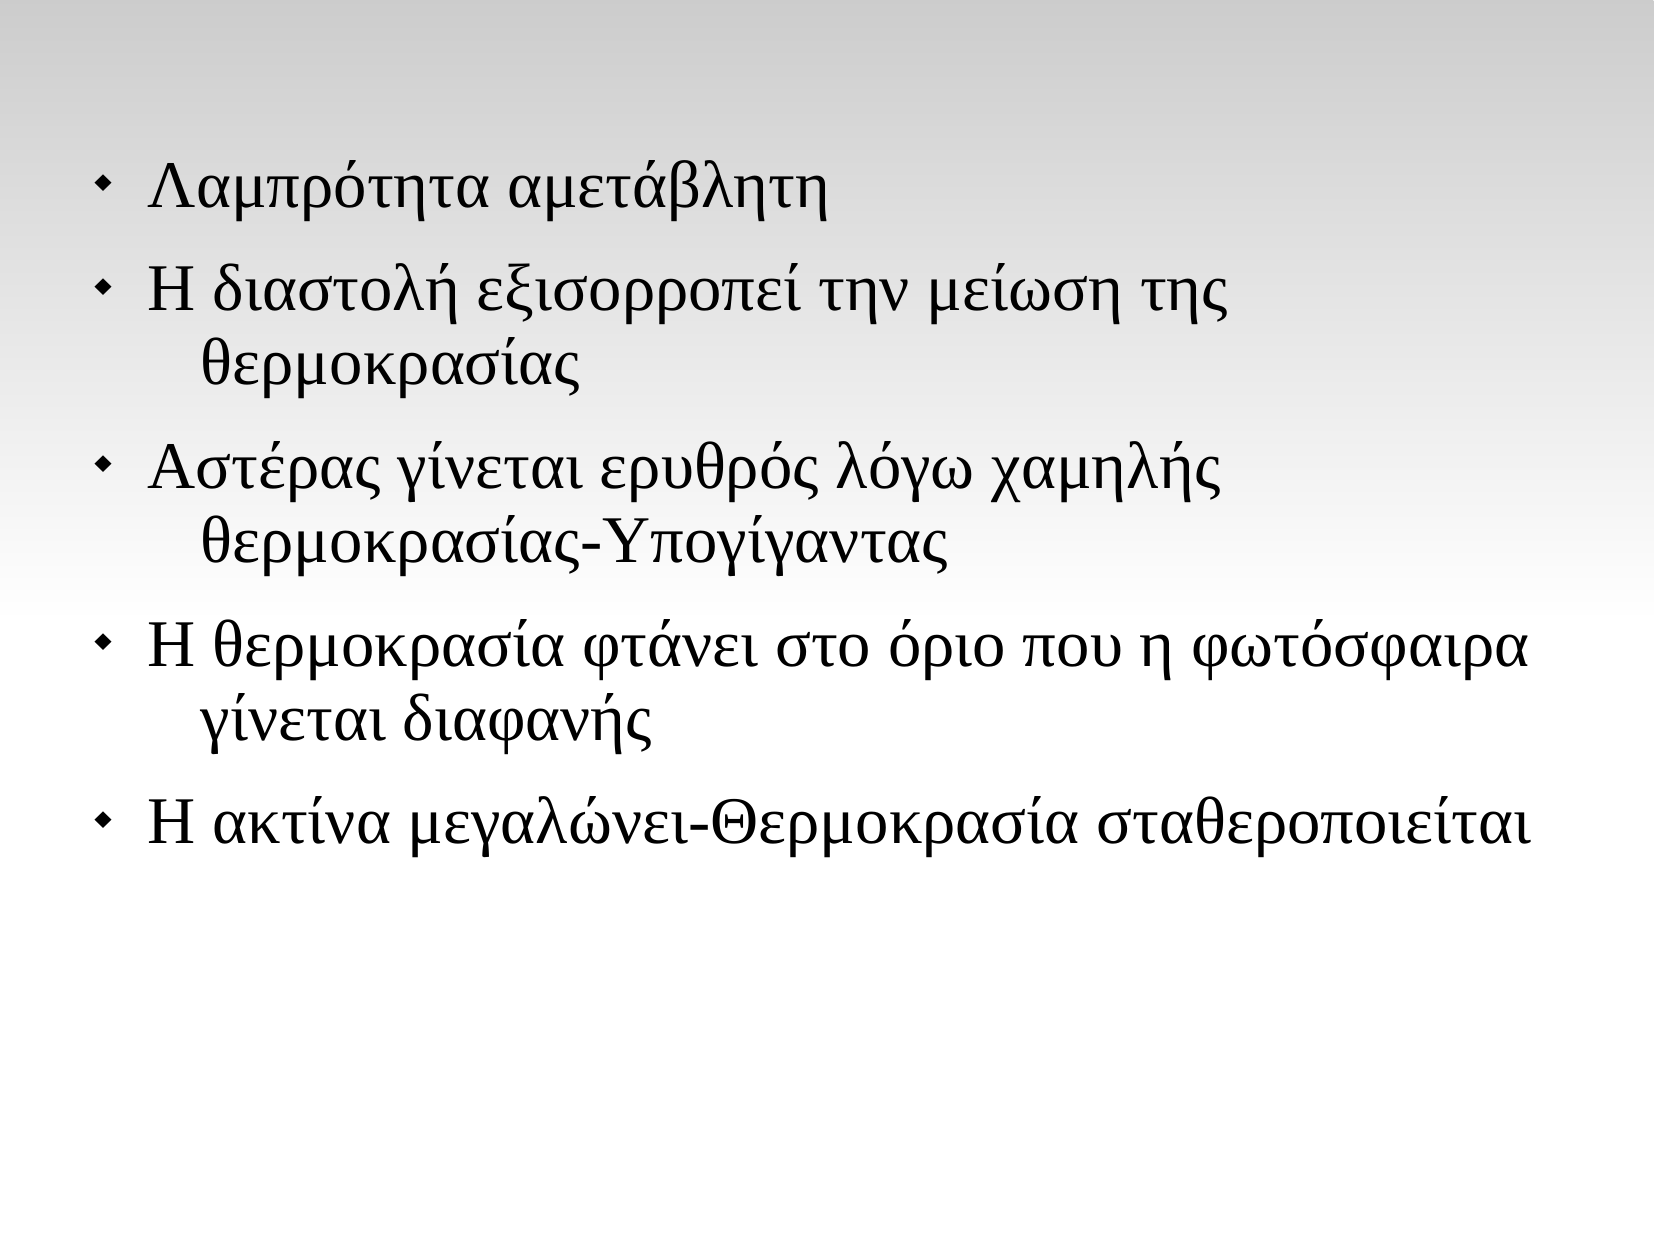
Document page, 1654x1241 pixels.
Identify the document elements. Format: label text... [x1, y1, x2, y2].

list Λαμπρότητα αμετάβλητη Η διαστολή εξισορροπεί την μείωση της θερμοκρασίας Αστέρας γίνεται ερυθρός λόγω χαμηλής θερμοκρασίας-Υπογίγαντας Η θερμοκρασία φτάνει στο όριο που η φωτόσφαιρα γίνεται διαφανής Η ακτίνα μεγαλώνει-Θερμοκρασία σταθεροποιείται [59, 147, 1571, 1094]
